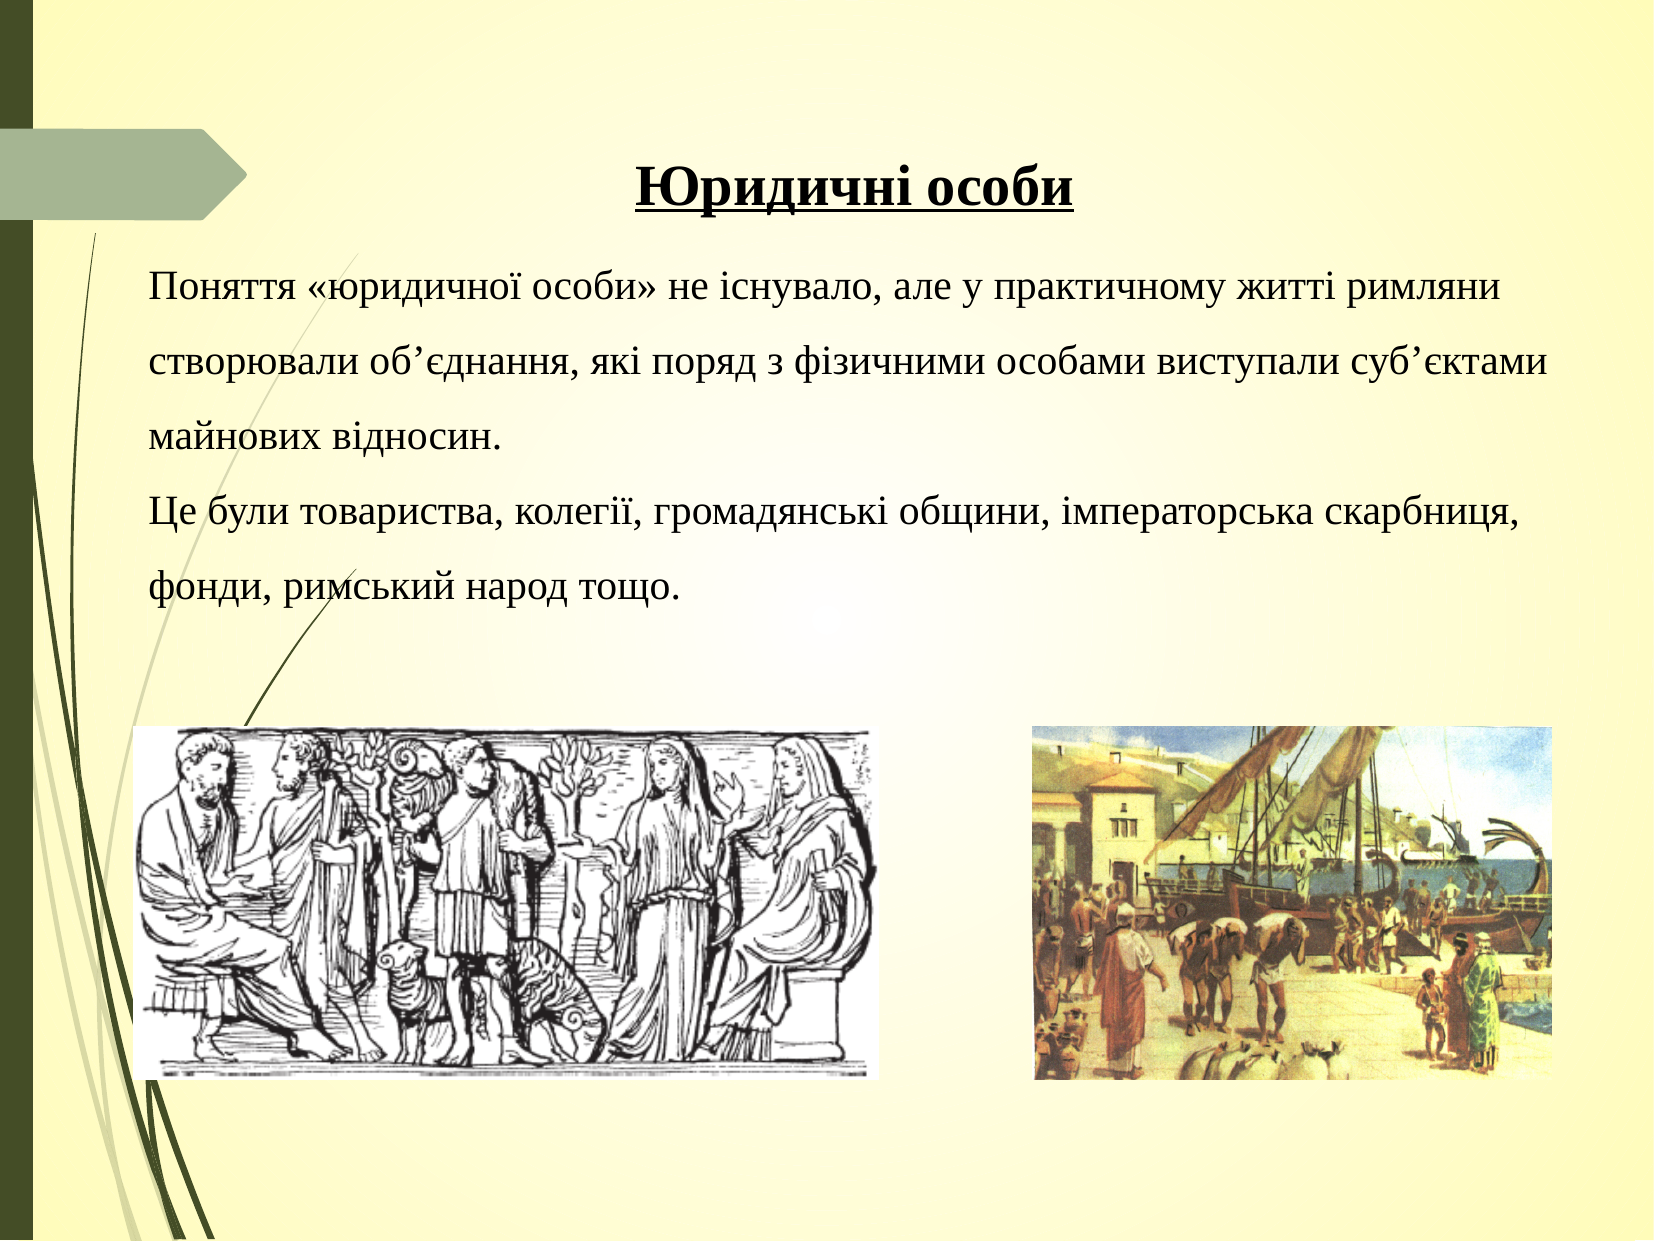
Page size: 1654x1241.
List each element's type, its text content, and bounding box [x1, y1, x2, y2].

picture [133, 726, 879, 1080]
picture [1032, 726, 1552, 1080]
text_box Поняття «юридичної особи» не існувало, але у практичному житті римляни створювали об’єднання, які поряд з фізичними особами виступали суб’єктами майнових відносин. Це були товариства, колегії, громадянські общини, імператорська скарбниця, фонди, римський народ тощо. [133, 226, 1654, 616]
text_box Юридичні особи [620, 140, 1089, 225]
